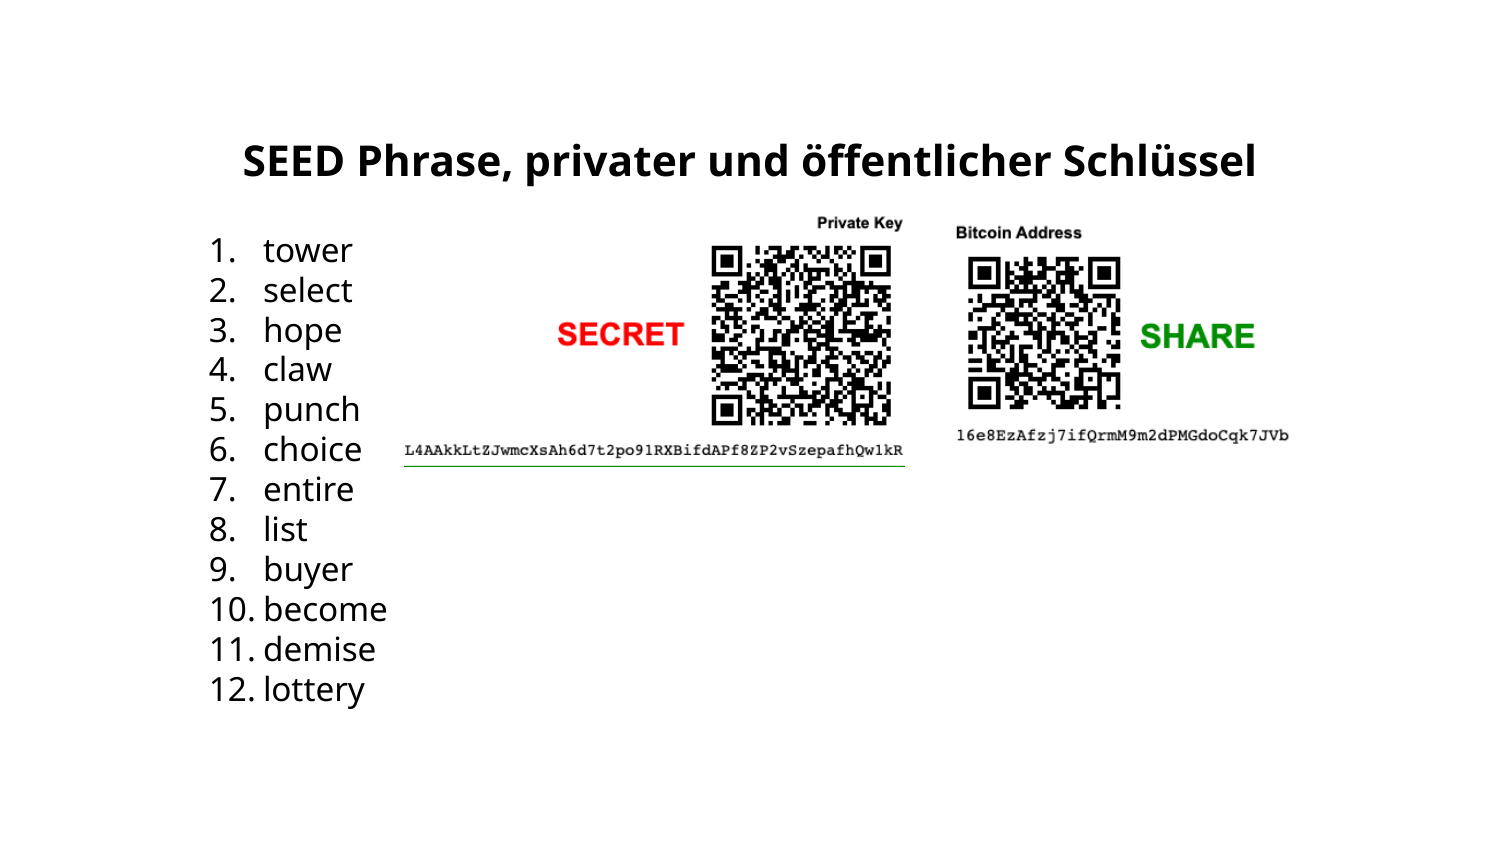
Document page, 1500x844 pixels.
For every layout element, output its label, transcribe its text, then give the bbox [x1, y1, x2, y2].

title SEED Phrase, privater und öffentlicher Schlüssel [213, 75, 1287, 200]
text_box tower select hope claw punch choice entire list buyer become demise lottery [173, 213, 441, 723]
picture [404, 213, 905, 467]
picture [950, 220, 1316, 460]
